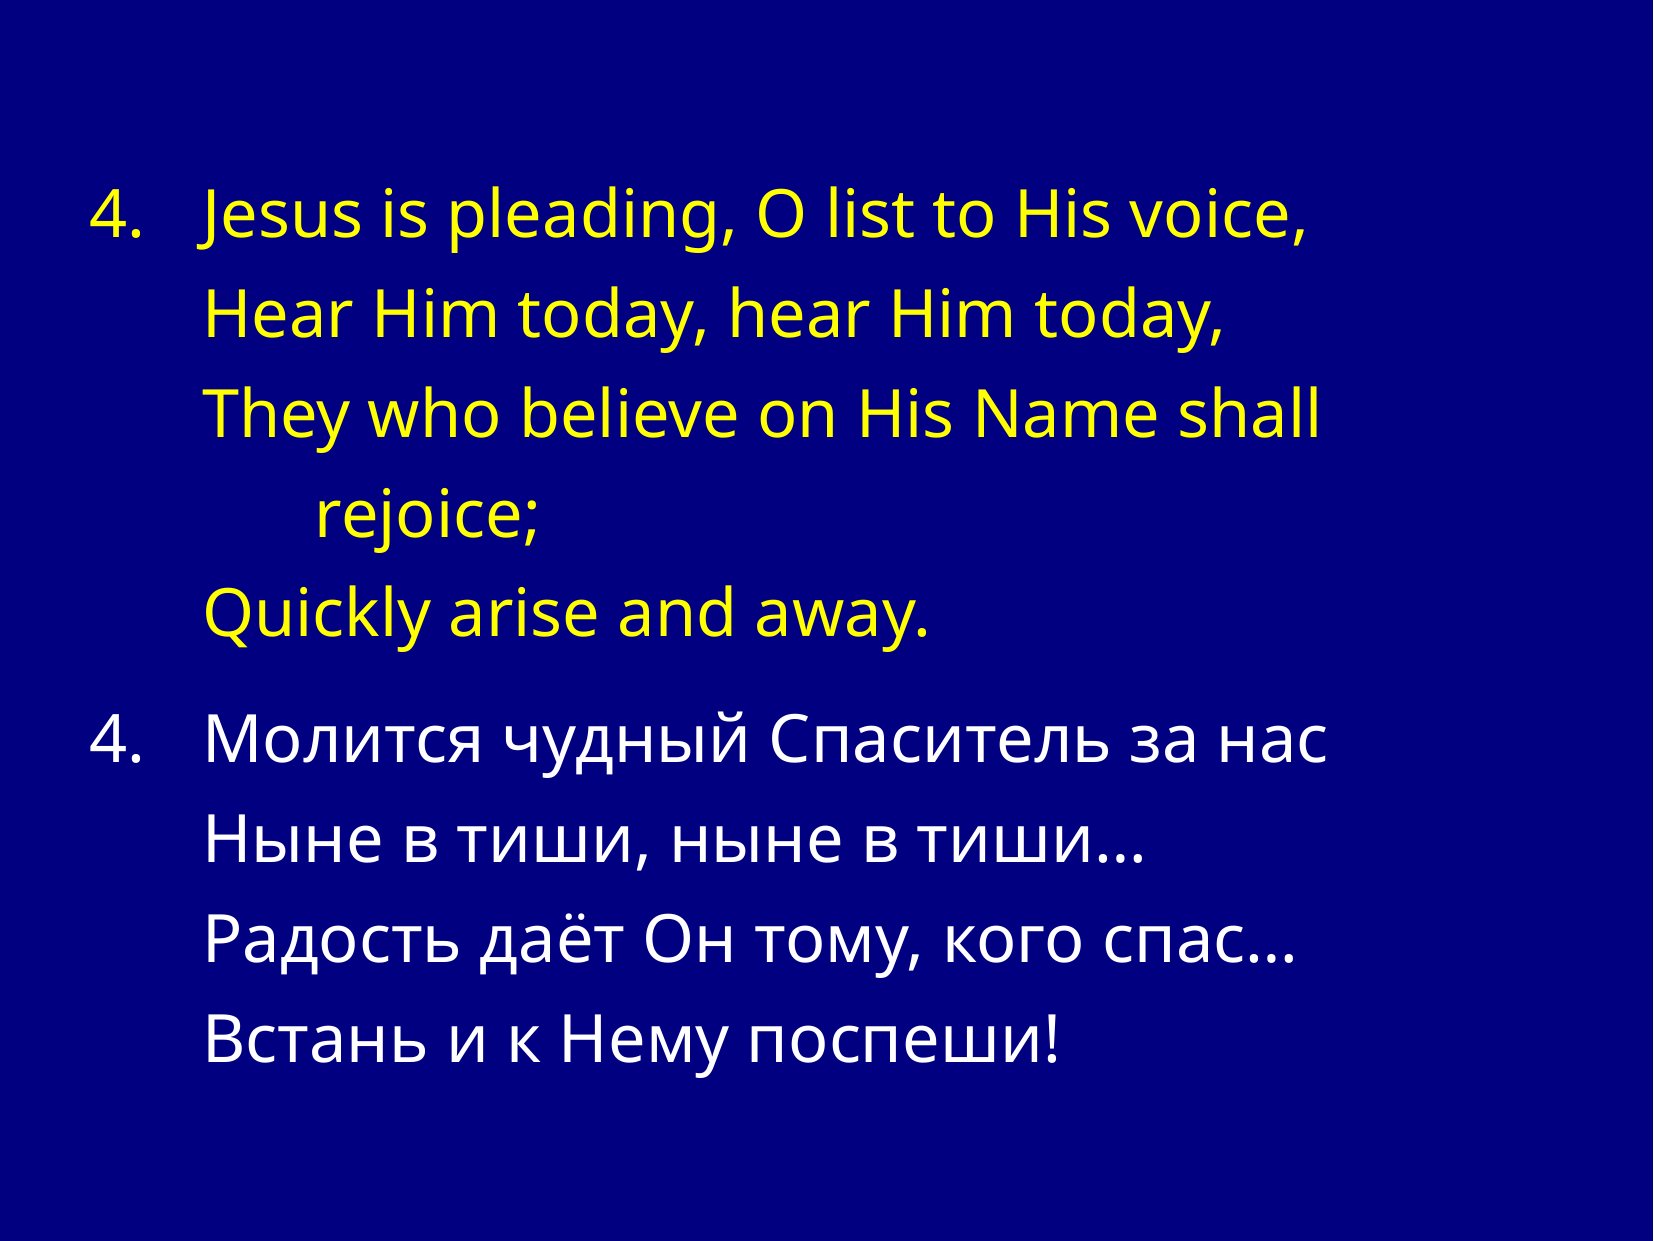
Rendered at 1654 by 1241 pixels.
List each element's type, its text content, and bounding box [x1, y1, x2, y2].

text_box 4. Молится чудный Спаситель за нас Ныне в тиши, ныне в тиши… Радость даёт Он тому, кого спас… Встань и к Нему поспеши! [75, 675, 1576, 1163]
text_box 4. Jesus is pleading, O list to His voice, Hear Him today, hear Him today, They who believe on His Name shall rejoice; Quickly arise and away. [75, 150, 1576, 675]
